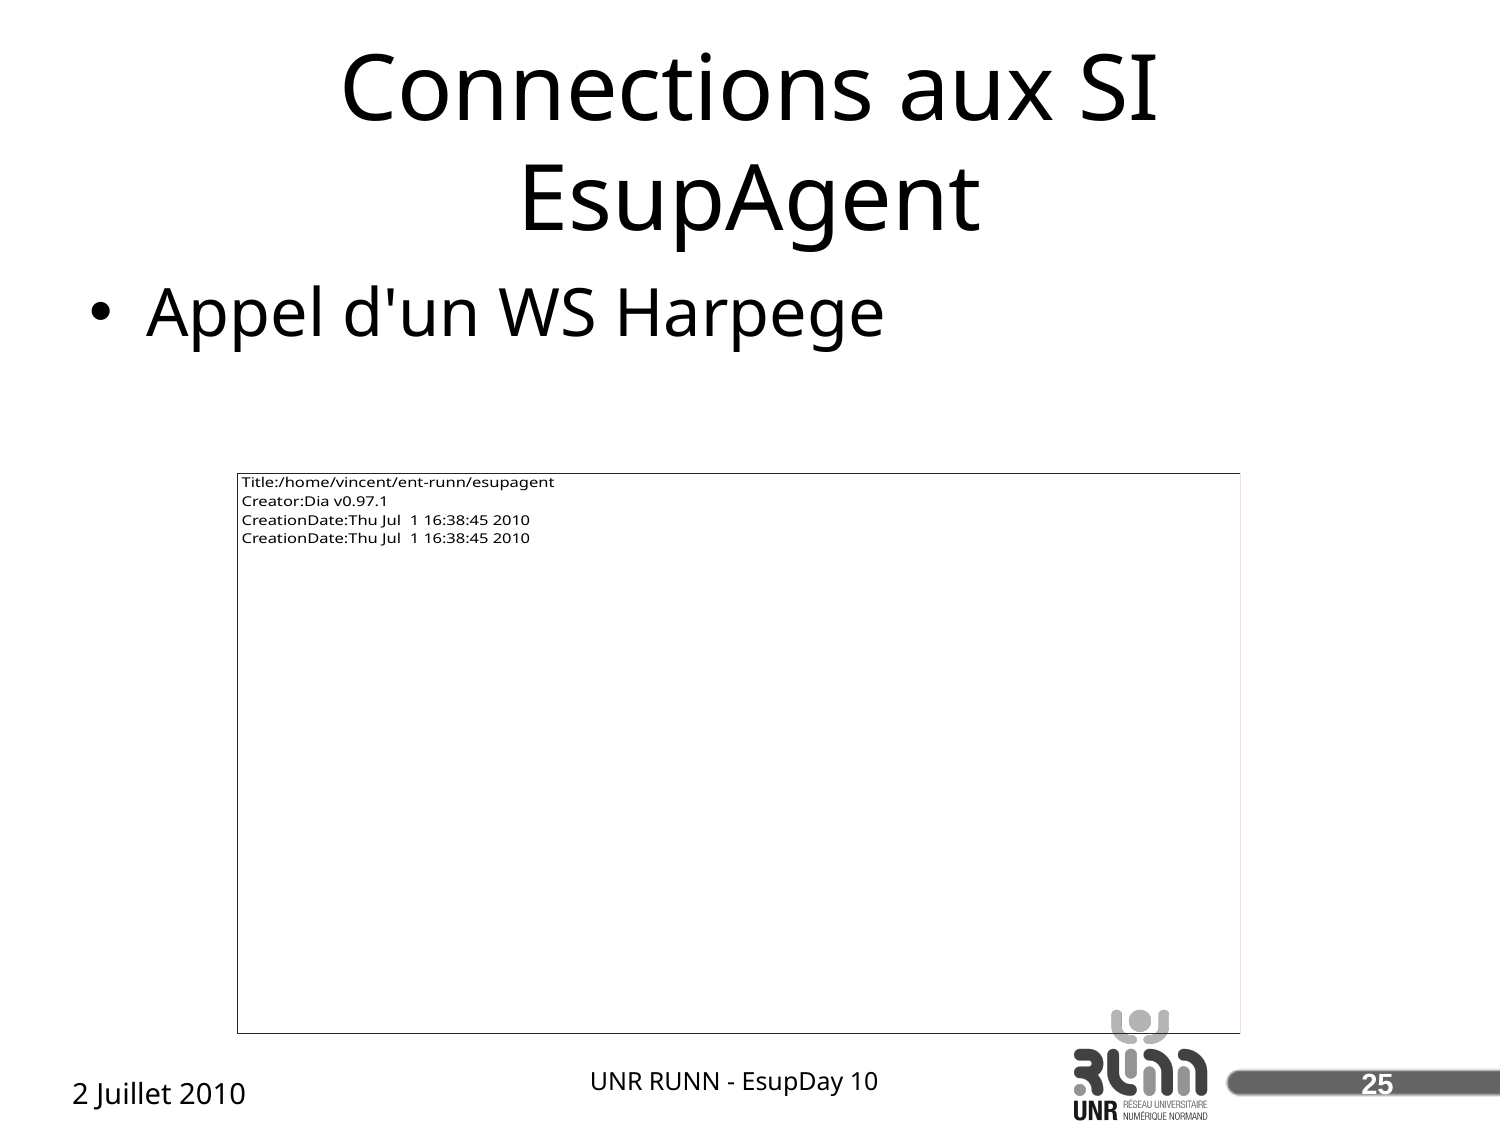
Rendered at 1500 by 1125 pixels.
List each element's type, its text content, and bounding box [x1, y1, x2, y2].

picture [236, 1006, 1241, 1125]
title Connections aux SI EsupAgent [75, 13, 1426, 262]
list Appel d'un WS Harpege [75, 262, 1426, 1006]
picture [1220, 1065, 1500, 1103]
